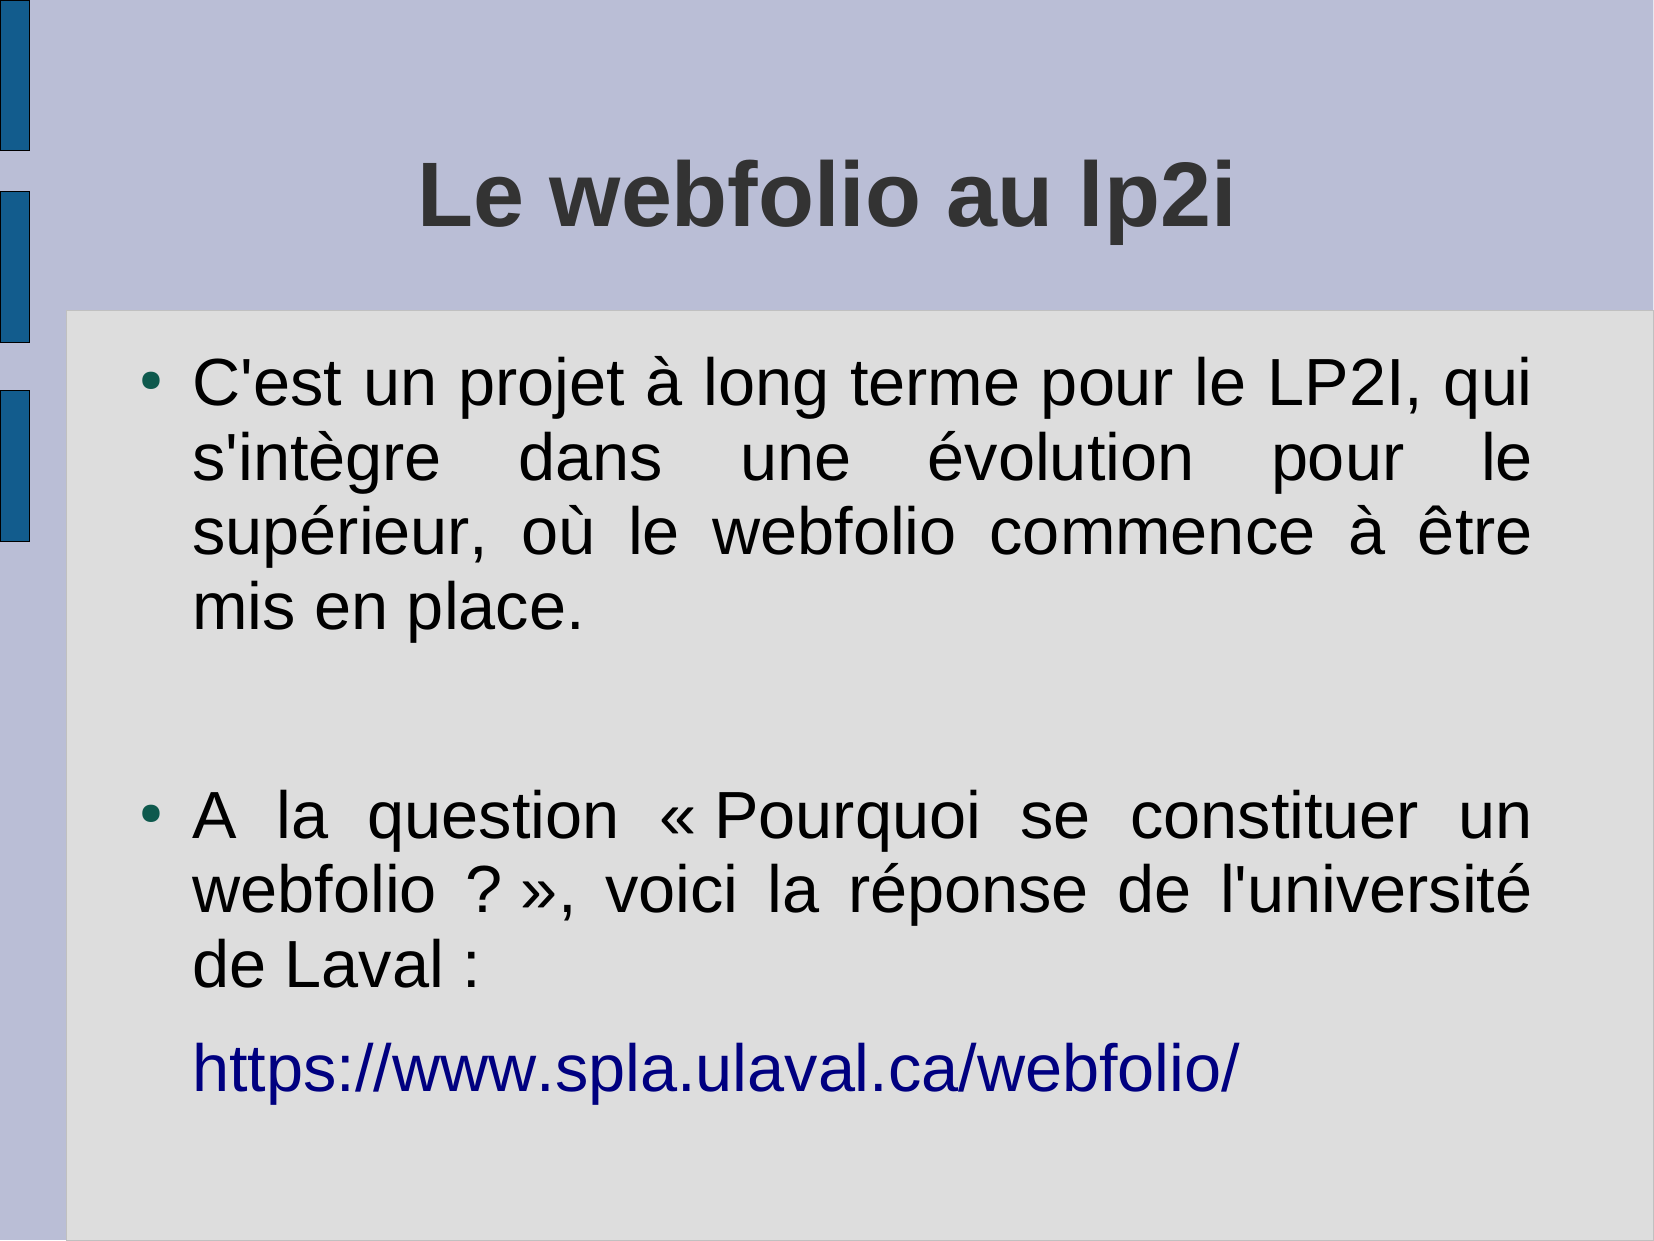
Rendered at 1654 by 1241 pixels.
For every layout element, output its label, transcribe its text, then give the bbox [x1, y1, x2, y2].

list C'est un projet à long terme pour le LP2I, qui s'intègre dans une évolution pour le supérieur, où le webfolio commence à être mis en place. A la question « Pourquoi se constituer un webfolio ? », voici la réponse de l'université de Laval : https://www.spla.ulaval.ca/webfolio/ [121, 344, 1534, 1211]
title Le webfolio au lp2i [121, 91, 1534, 299]
